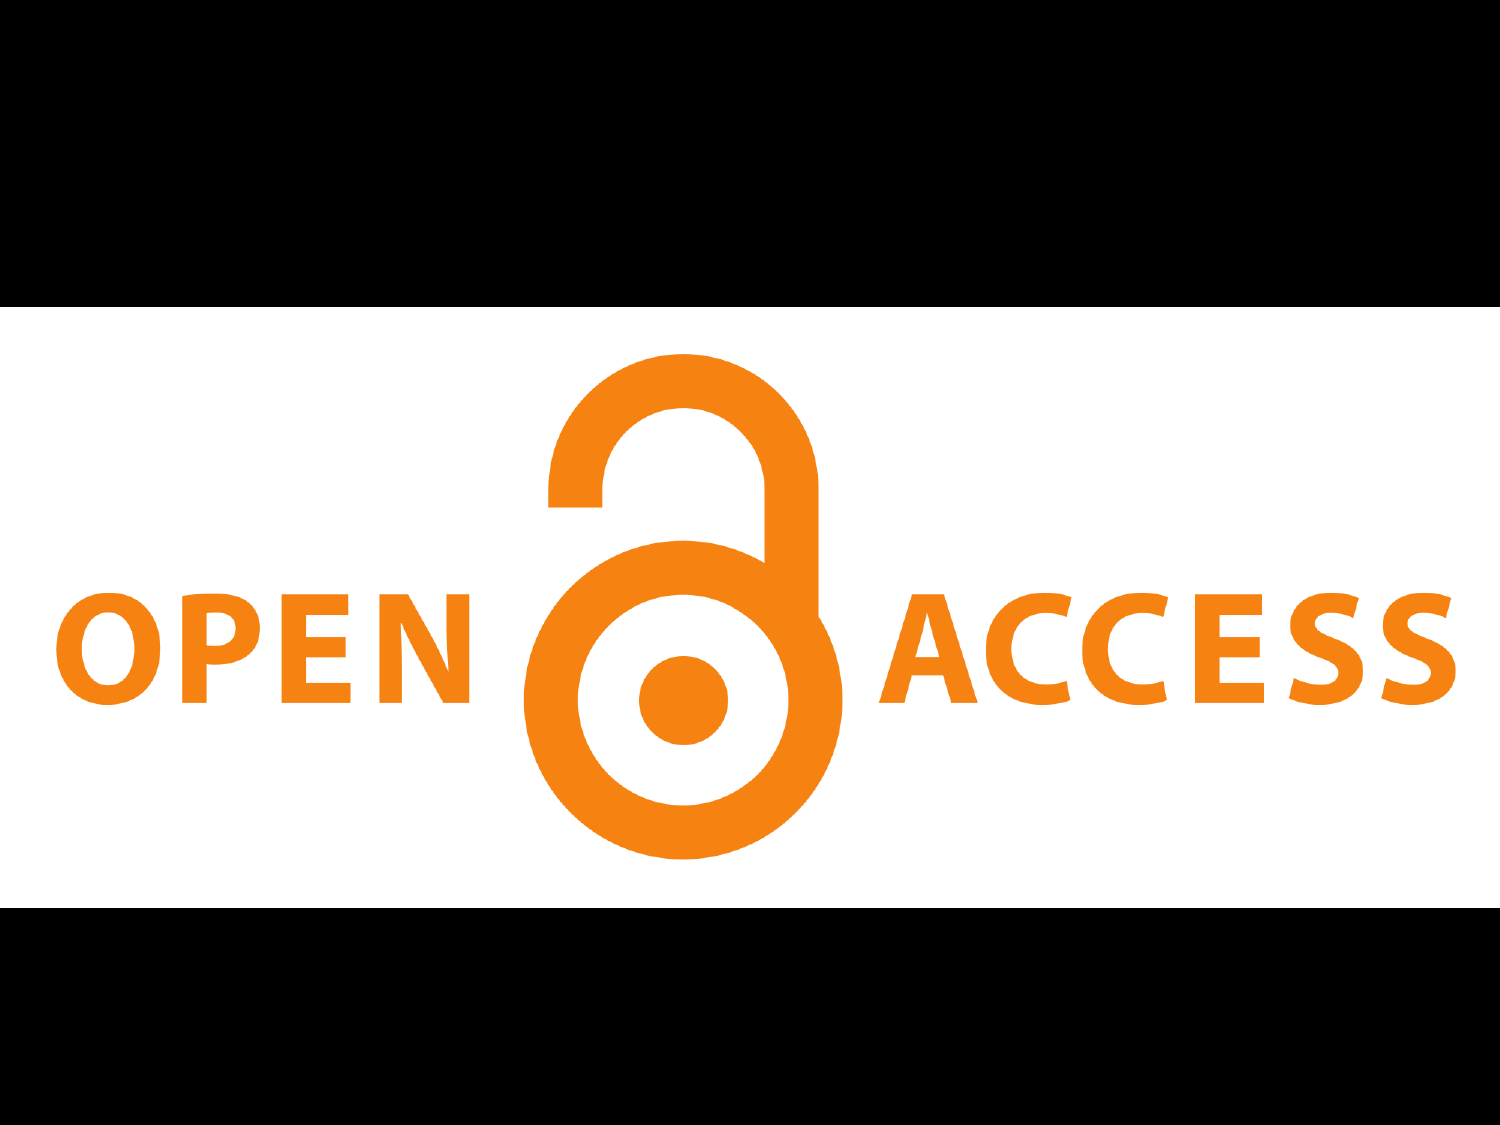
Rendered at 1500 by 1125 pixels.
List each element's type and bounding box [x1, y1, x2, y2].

picture [0, 307, 1500, 908]
